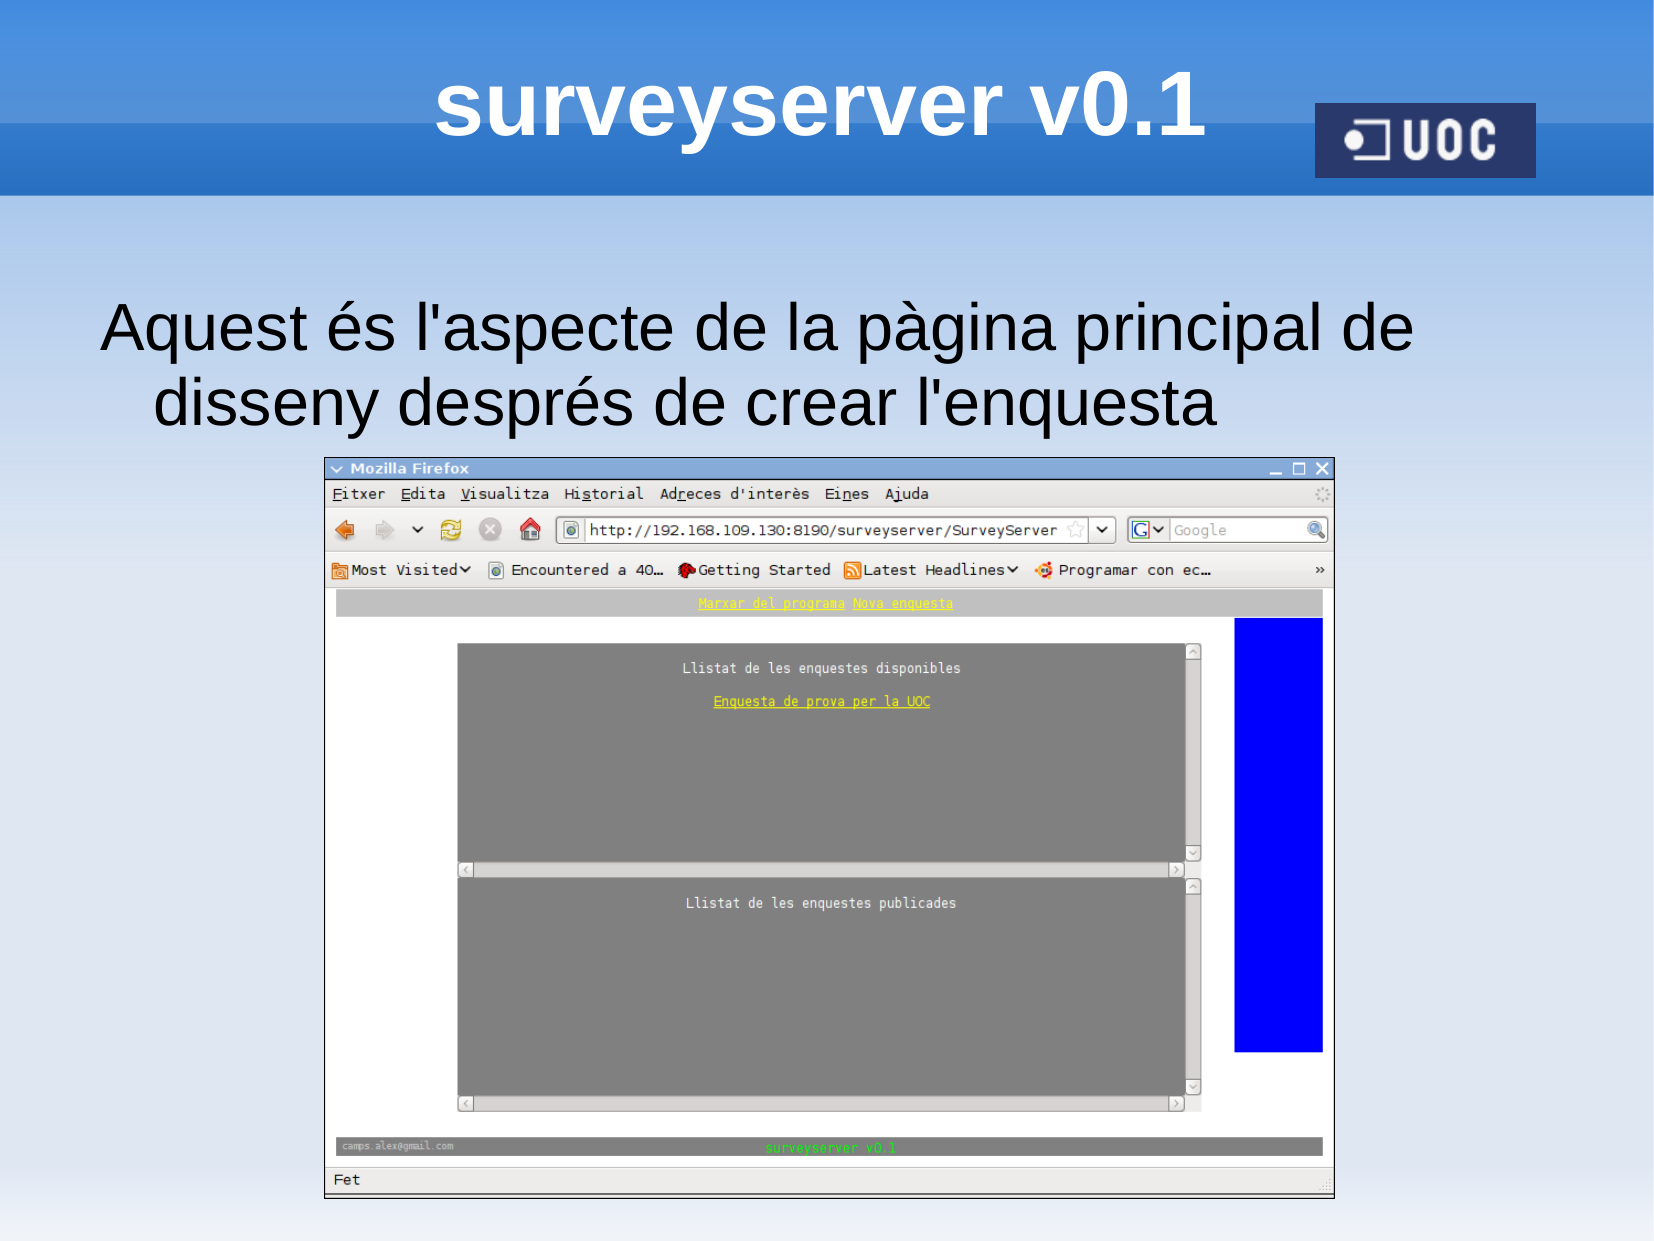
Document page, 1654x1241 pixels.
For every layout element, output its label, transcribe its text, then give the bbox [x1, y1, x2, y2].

picture [0, 0, 1654, 1241]
list Aquest és l'aspecte de la pàgina principal de disseny després de crear l'enquesta [82, 290, 1571, 1094]
title surveyserver v0.1 [76, 7, 1565, 200]
